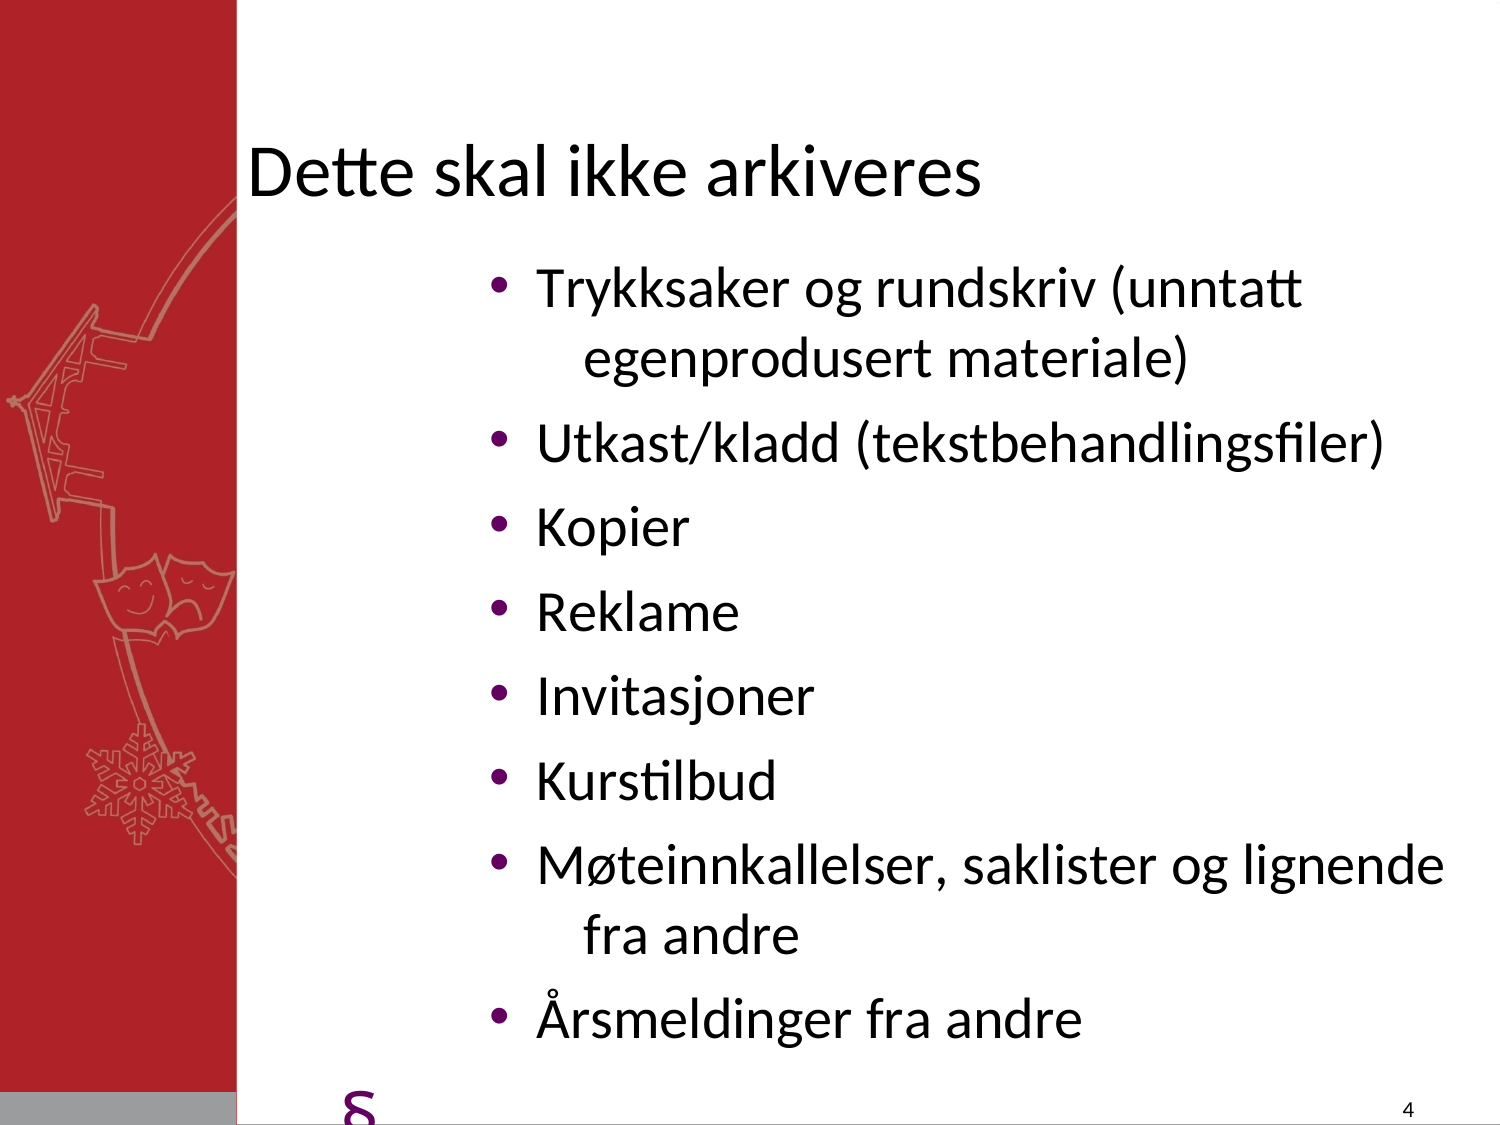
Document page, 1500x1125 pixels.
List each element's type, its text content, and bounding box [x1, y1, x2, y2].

title Dette skal ikke arkiveres [247, 29, 1477, 219]
text_box [1387, 1086, 1489, 1120]
list Trykksaker og rundskriv (unntatt egenprodusert materiale) Utkast/kladd (tekstbehandlingsfiler) Kopier Reklame Invitasjoner Kurstilbud Møteinnkallelser, saklister og lignende fra andre Årsmeldinger fra andre [324, 242, 1477, 1070]
